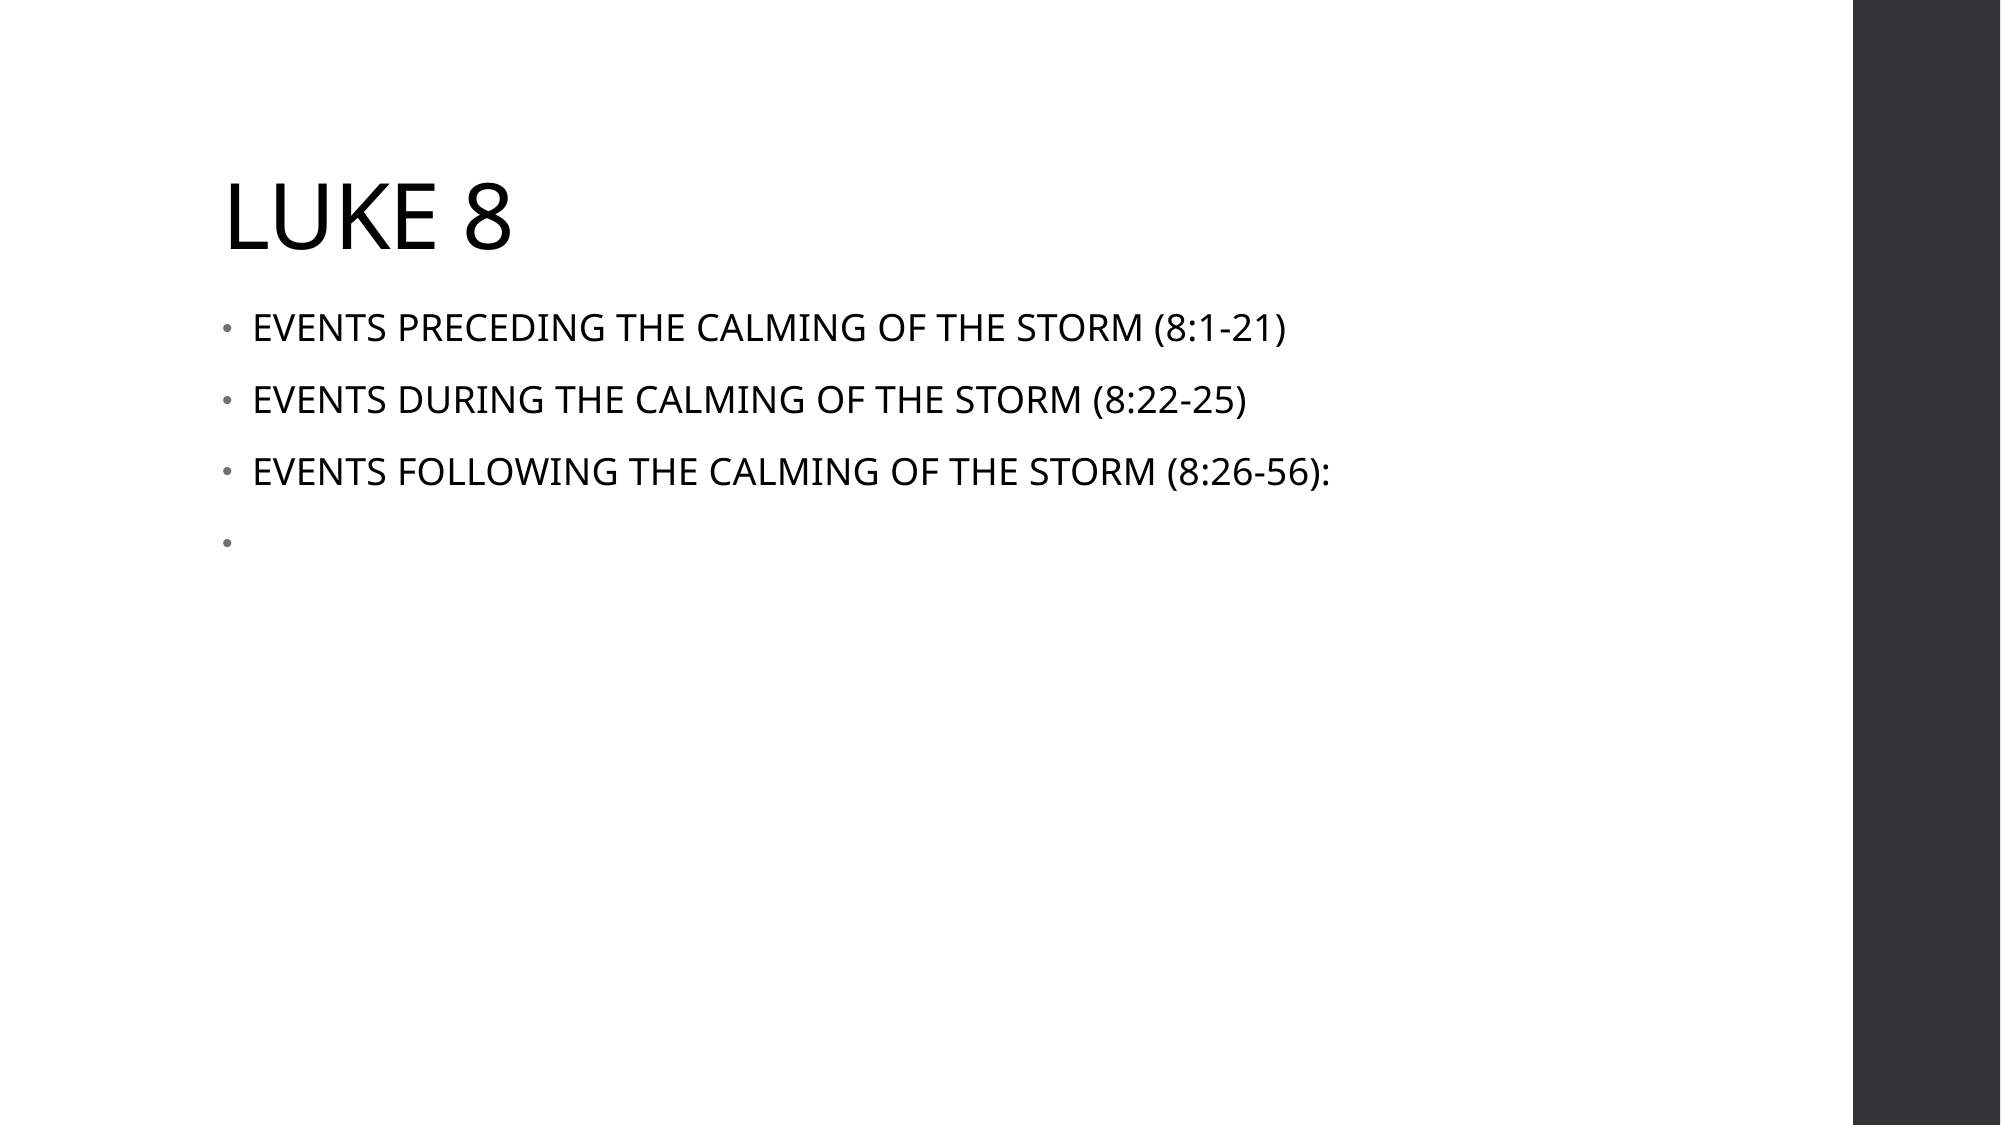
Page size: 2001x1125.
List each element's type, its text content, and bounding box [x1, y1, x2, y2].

title LUKE 8 [206, 60, 1797, 278]
list EVENTS PRECEDING THE CALMING OF THE STORM (8:1-21) EVENTS DURING THE CALMING OF THE STORM (8:22-25) EVENTS FOLLOWING THE CALMING OF THE STORM (8:26-56): [206, 299, 1617, 1014]
